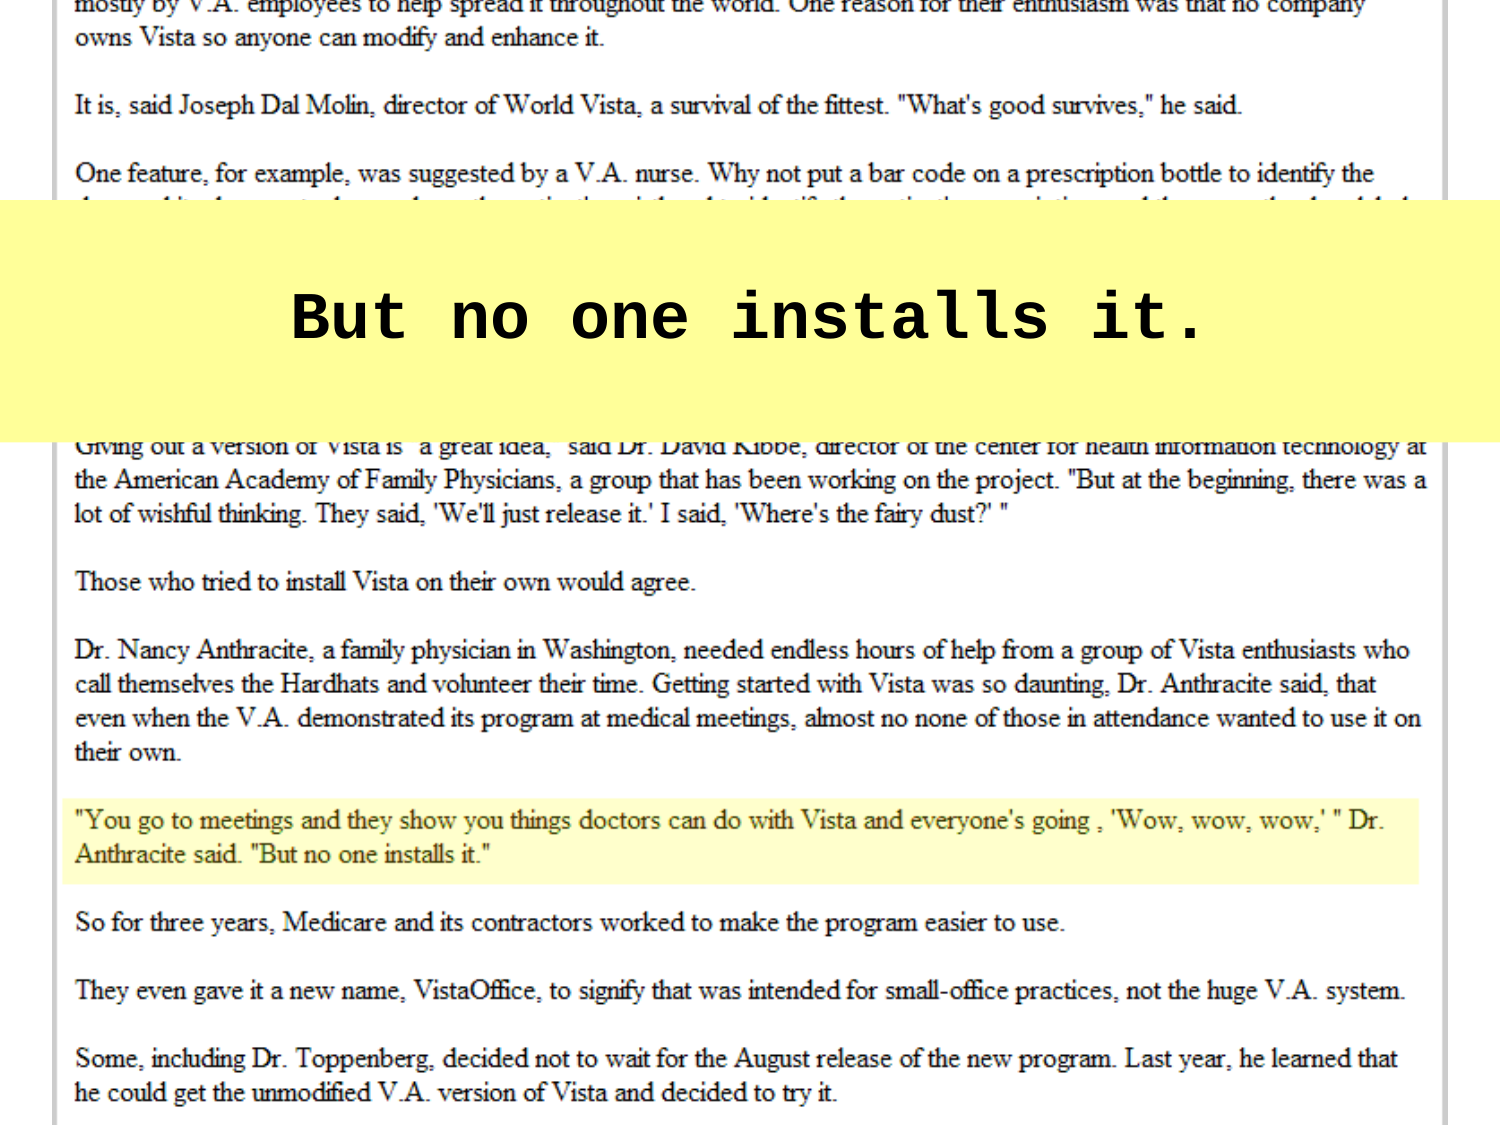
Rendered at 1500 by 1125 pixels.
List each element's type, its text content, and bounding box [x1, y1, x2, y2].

text_box But no one installs it. [0, 200, 1500, 443]
picture [52, 0, 1448, 200]
picture [52, 443, 1448, 1125]
